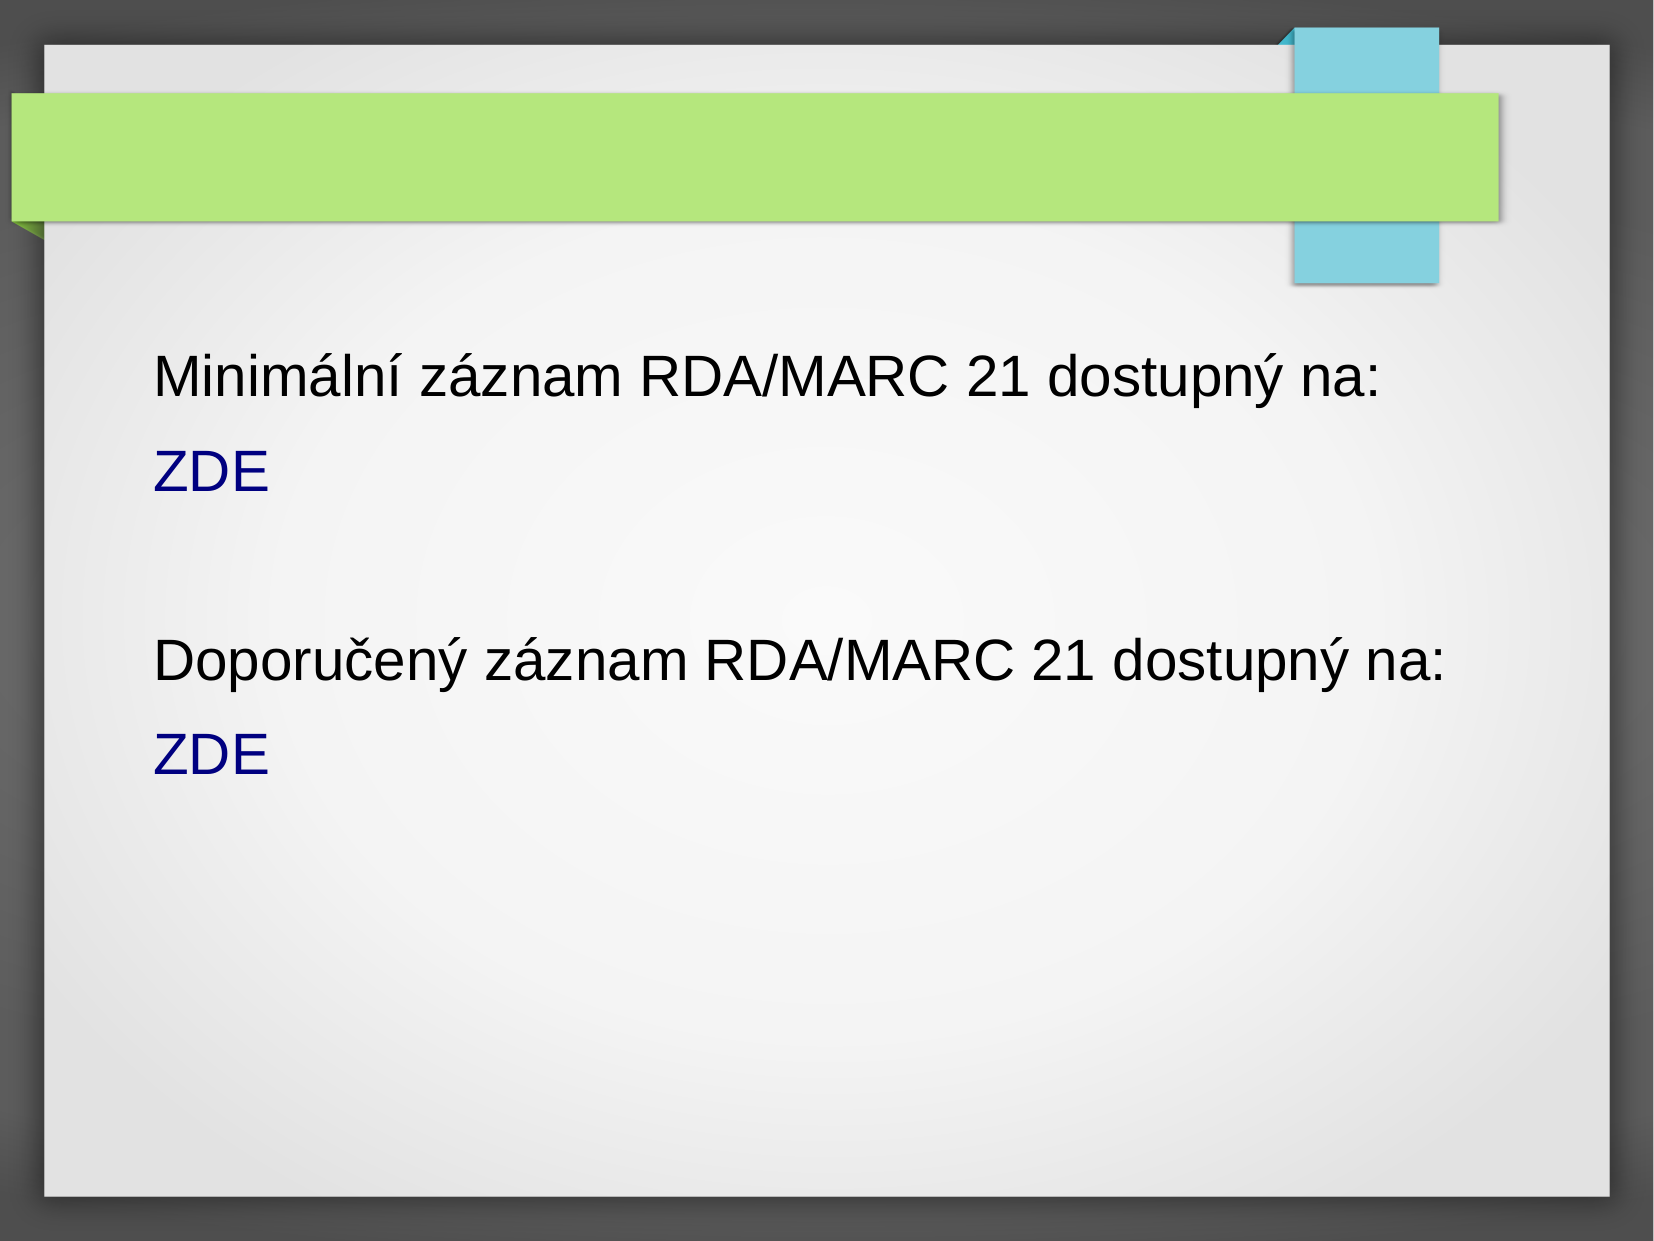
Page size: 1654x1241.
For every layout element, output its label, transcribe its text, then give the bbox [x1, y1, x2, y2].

list Minimální záznam RDA/MARC 21 dostupný na: ZDE Doporučený záznam RDA/MARC 21 dostupný na: ZDE [82, 343, 1538, 1063]
picture [0, 0, 1654, 1241]
